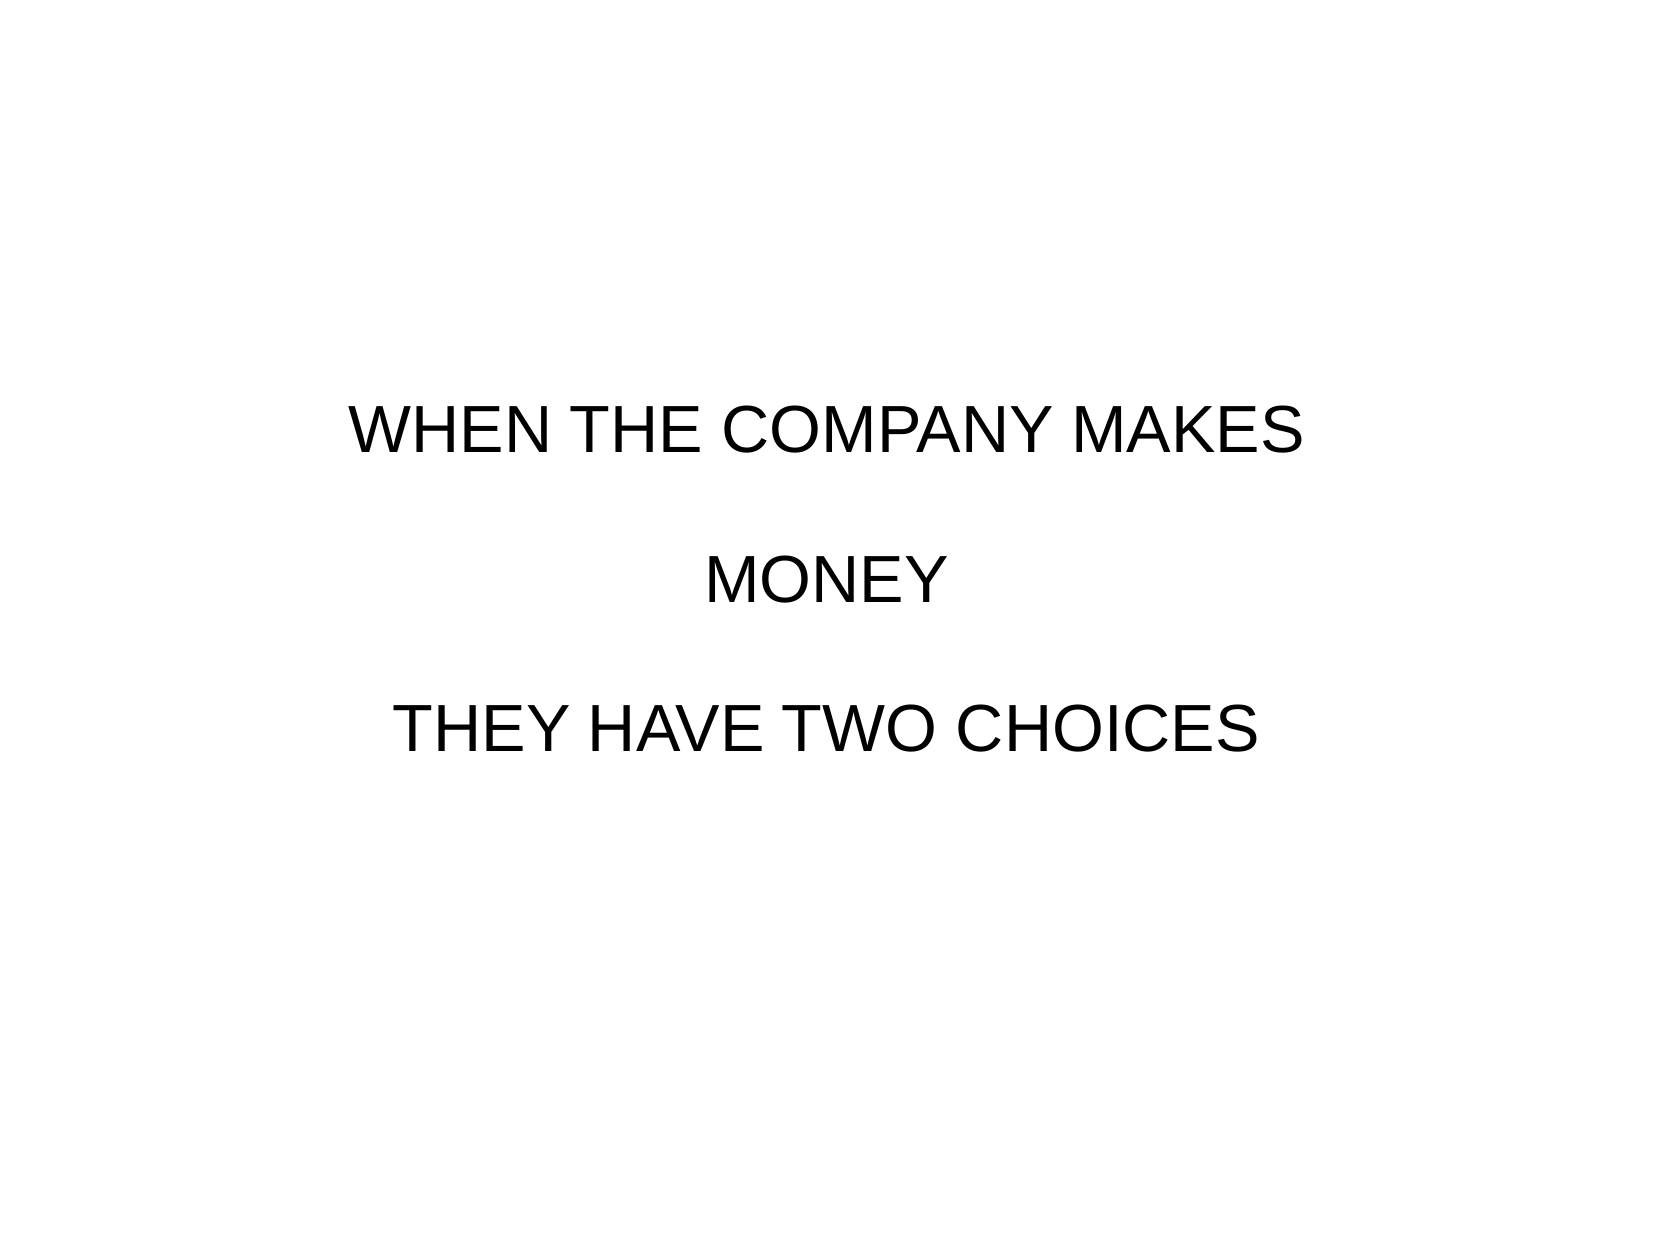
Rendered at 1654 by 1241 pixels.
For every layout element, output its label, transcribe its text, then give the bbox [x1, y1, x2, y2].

subtitle WHEN THE COMPANY MAKES MONEY THEY HAVE TWO CHOICES [82, 49, 1571, 1109]
